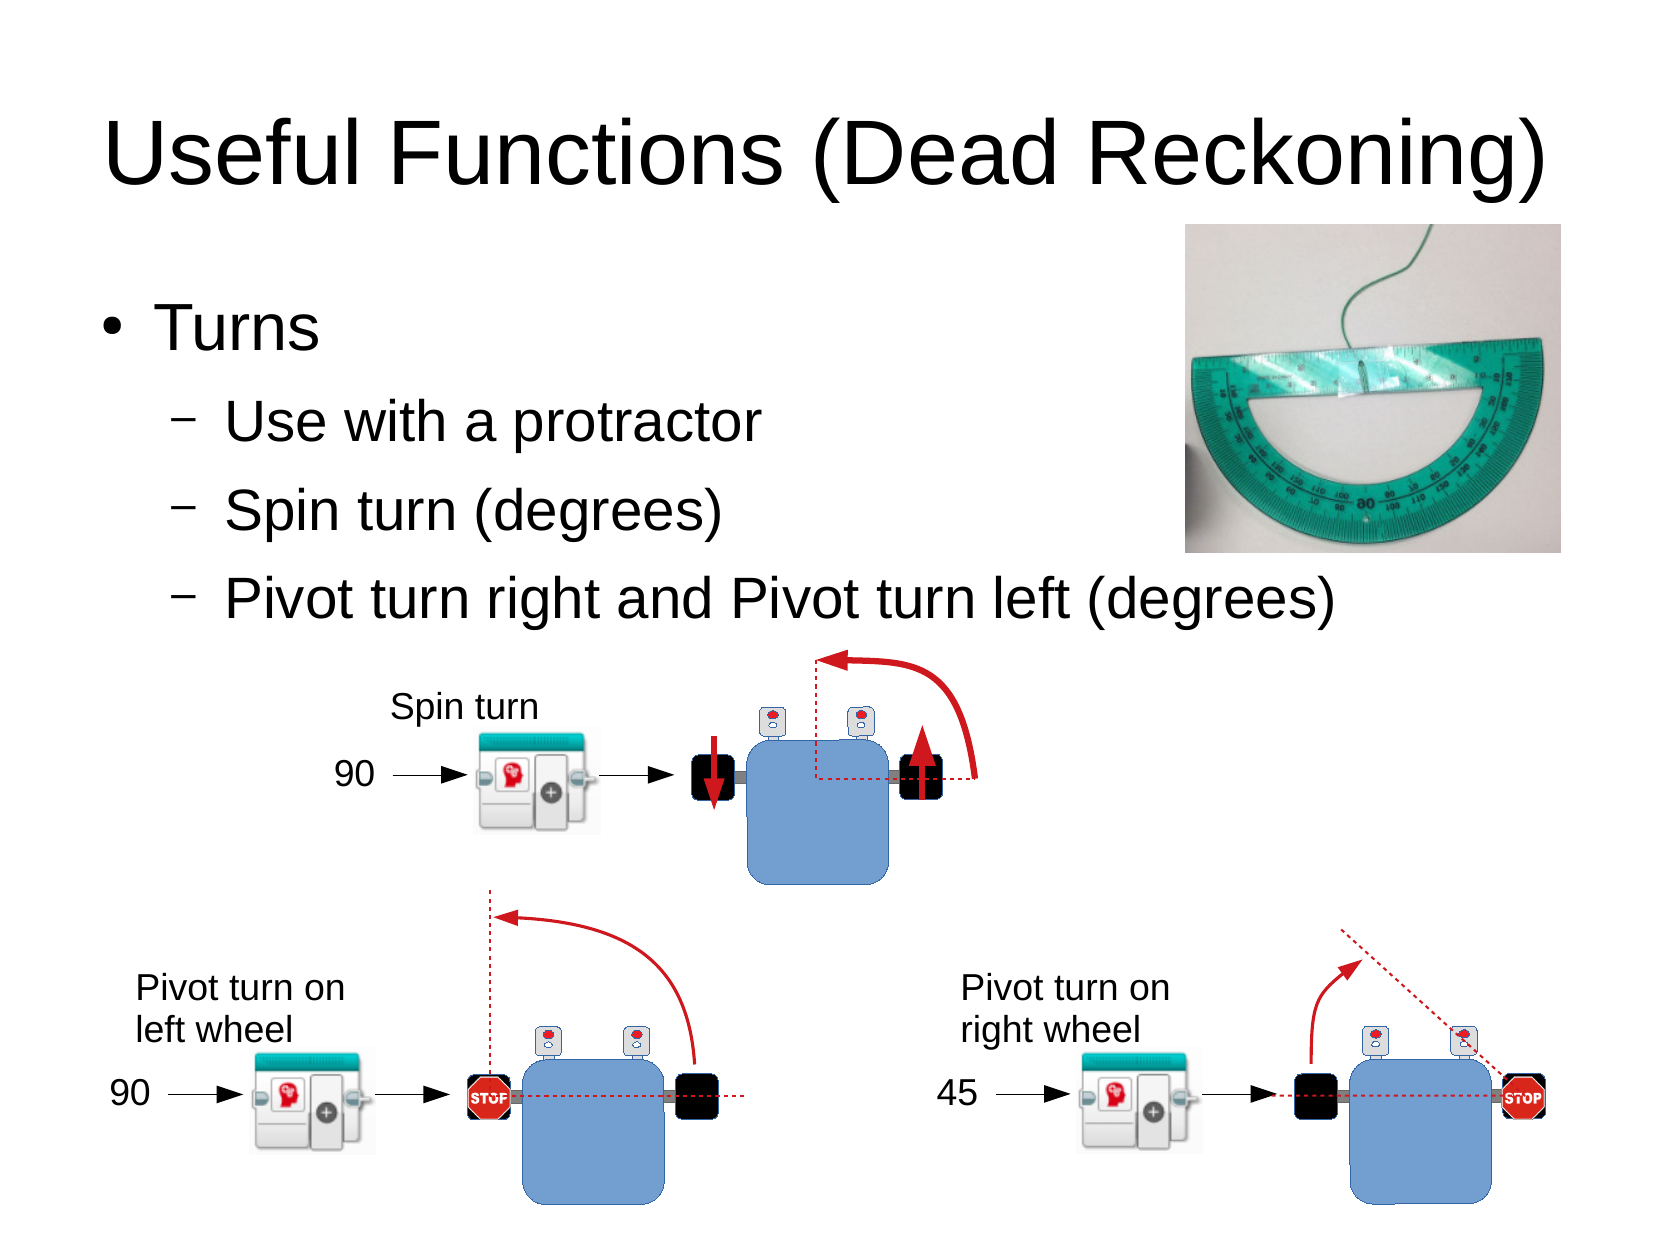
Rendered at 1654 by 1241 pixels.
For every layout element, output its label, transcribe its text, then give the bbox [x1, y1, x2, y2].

text_box Pivot turn on right wheel [945, 959, 1231, 1059]
picture [473, 736, 601, 835]
picture [1185, 224, 1561, 553]
list Turns Use with a protractor Spin turn (degrees) Pivot turn right and Pivot turn left (degrees) [82, 290, 1571, 1010]
text_box [717, 706, 919, 885]
text_box 90 [30, 1064, 166, 1122]
picture [249, 1059, 376, 1155]
title Useful Functions (Dead Reckoning) [82, 49, 1571, 257]
text_box 90 [255, 744, 391, 802]
text_box [1294, 1026, 1501, 1205]
text_box [925, 754, 943, 800]
text_box [691, 754, 711, 801]
text_box Pivot turn on left wheel [120, 959, 406, 1059]
text_box [511, 1026, 719, 1205]
picture [467, 1076, 511, 1120]
text_box 45 [857, 1063, 993, 1121]
picture [1076, 1059, 1203, 1154]
picture [1501, 1076, 1545, 1120]
text_box Spin turn [375, 678, 661, 736]
